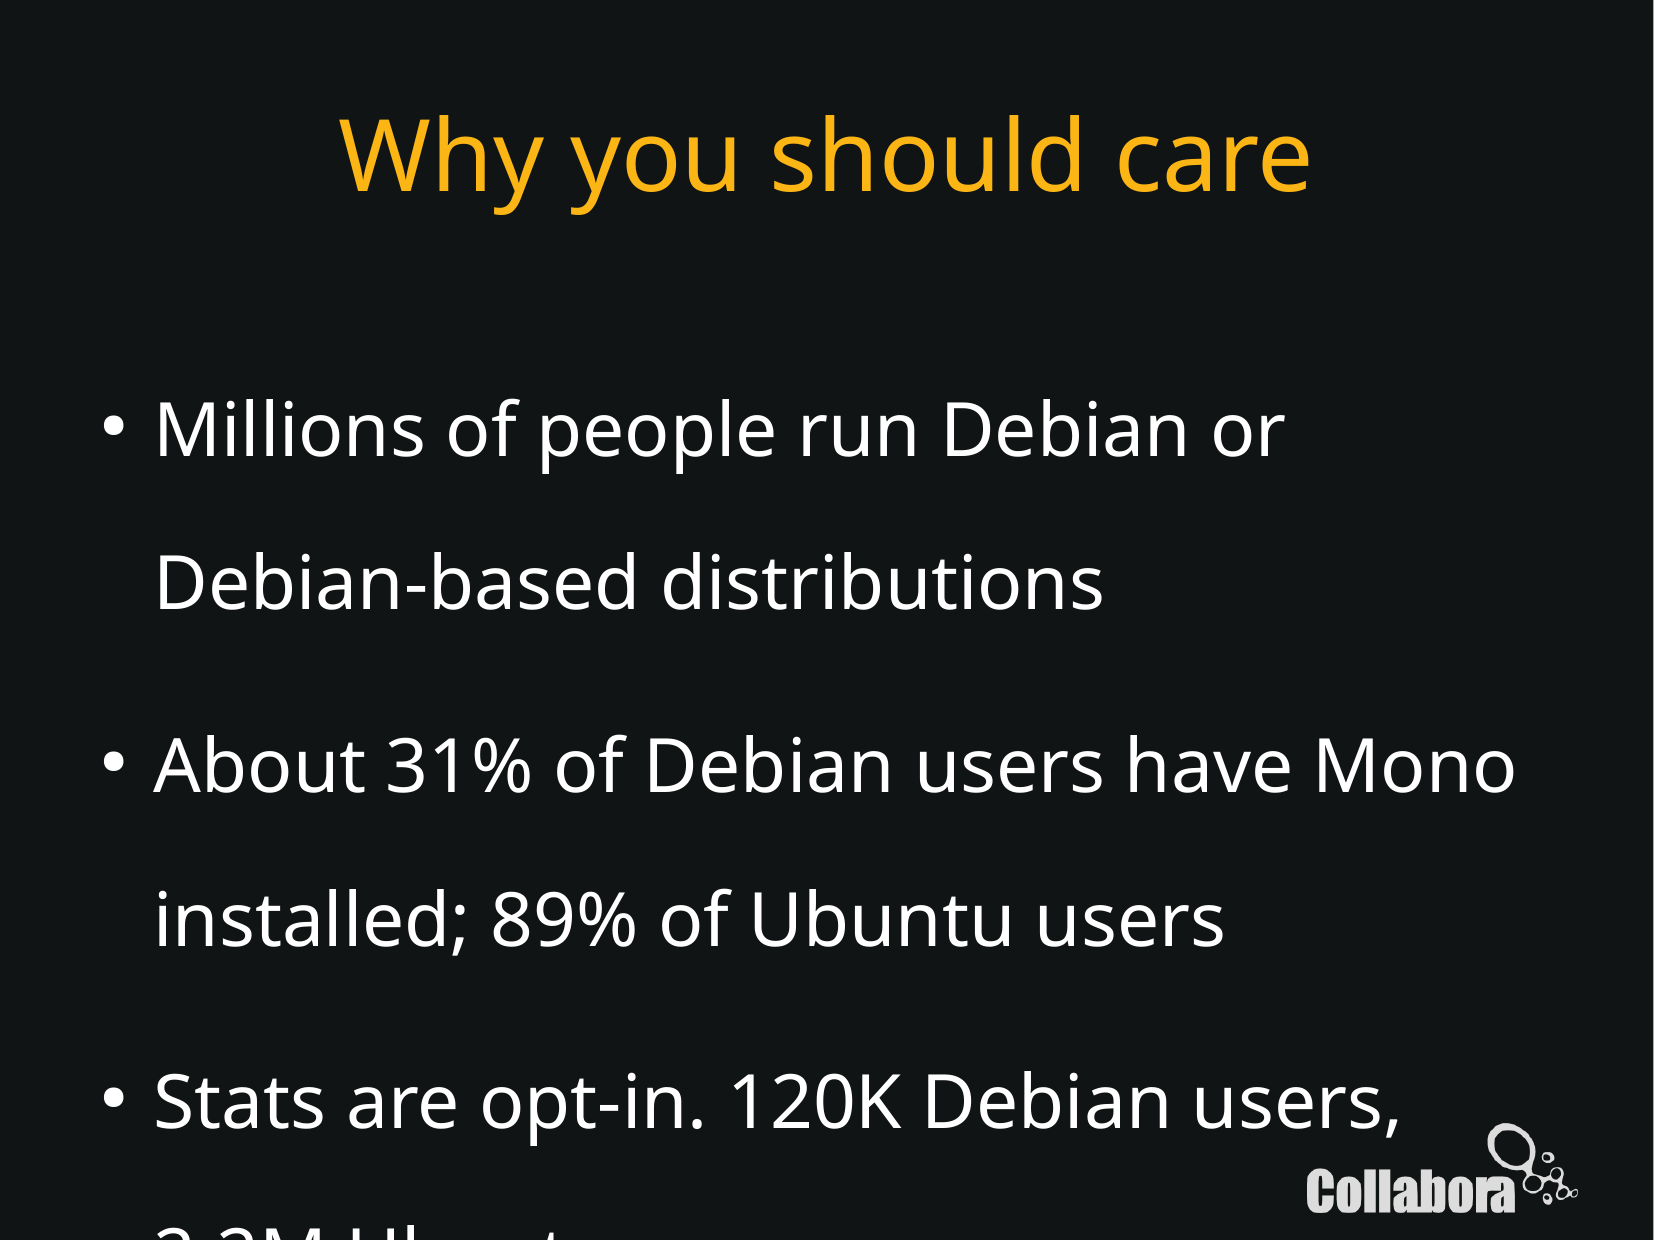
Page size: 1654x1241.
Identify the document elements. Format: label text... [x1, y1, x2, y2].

picture [1307, 1123, 1578, 1213]
title Why you should care [29, 49, 1625, 257]
list Millions of people run Debian or Debian-based distributions About 31% of Debian users have Mono installed; 89% of Ubuntu users Stats are opt-in. 120K Debian users, 2.2M Ubuntu users [82, 324, 1571, 1101]
